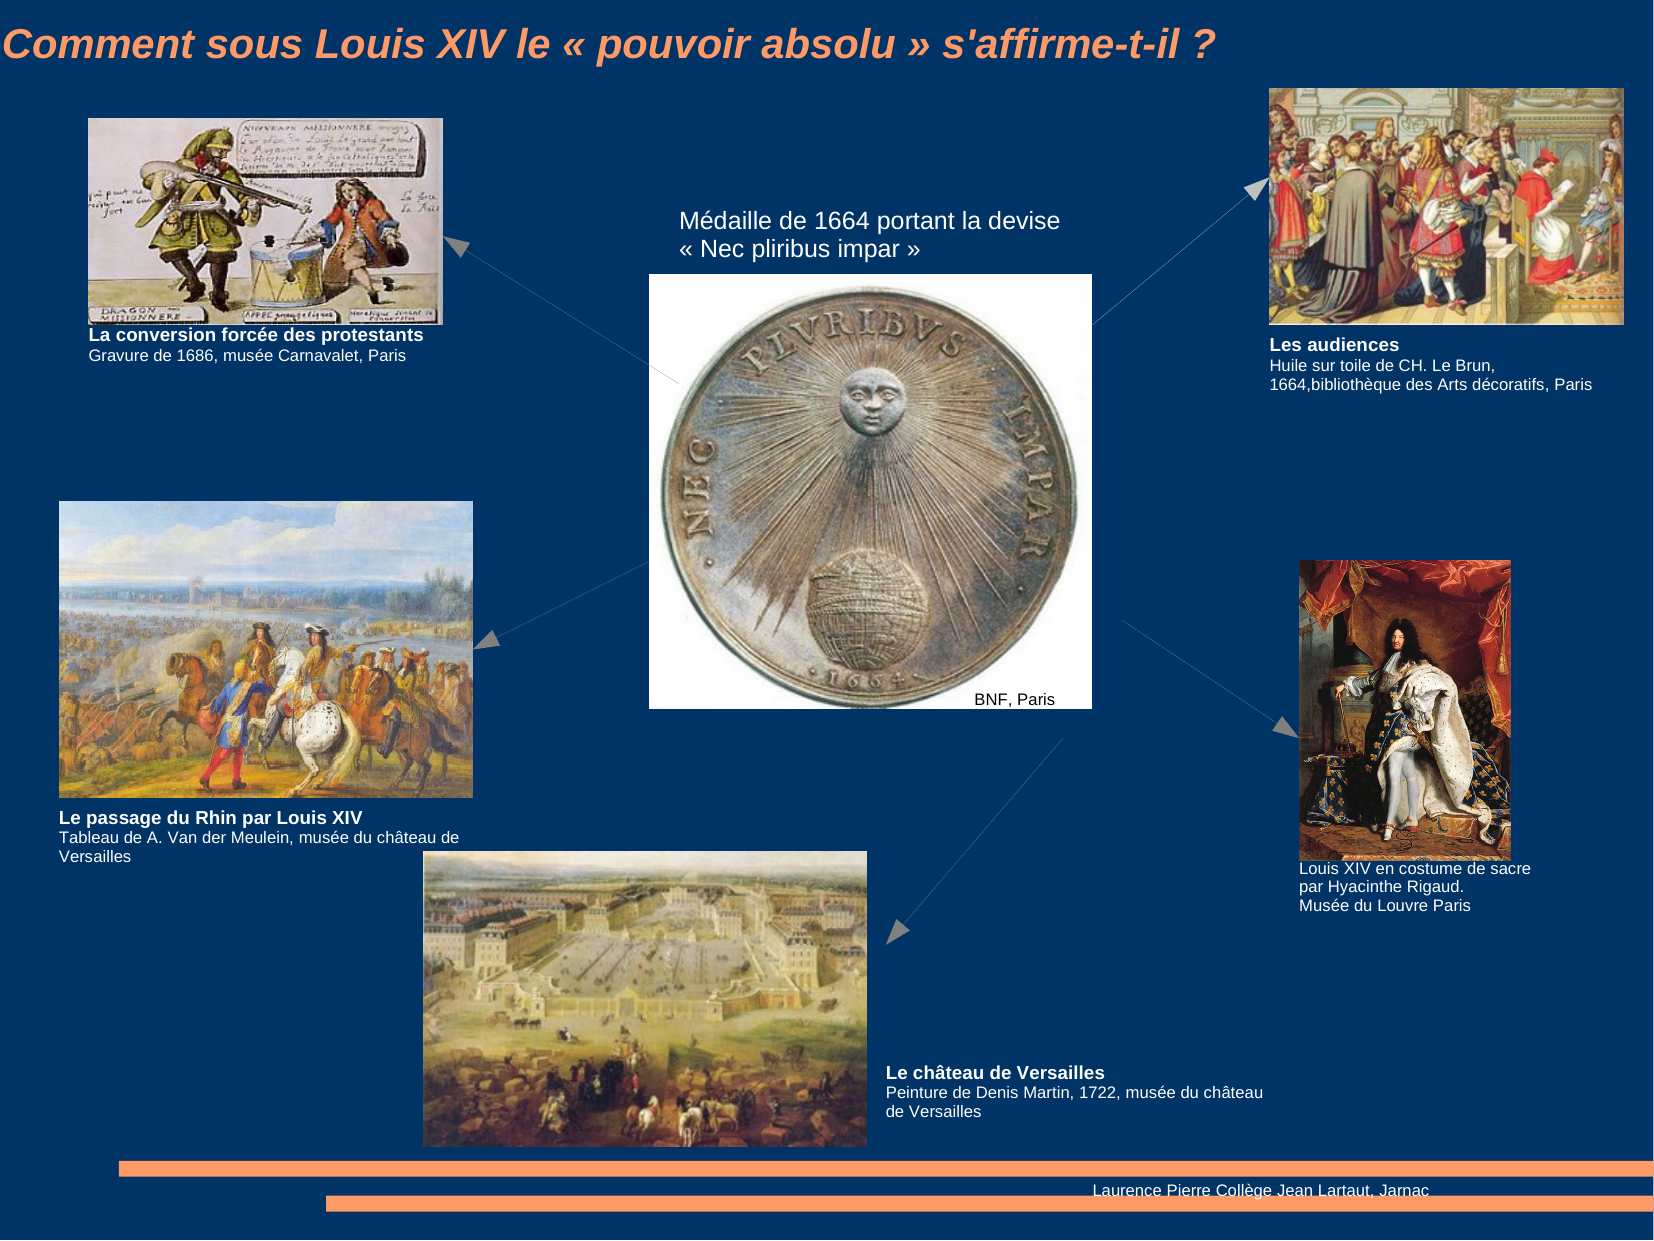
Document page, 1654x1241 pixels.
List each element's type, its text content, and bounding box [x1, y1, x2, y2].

text_box Laurence Pierre Collège Jean Lartaut, Jarnac [1092, 1181, 1654, 1200]
text_box Les audiences Huile sur toile de CH. Le Brun, 1664,bibliothèque des Arts décoratifs, Paris [1269, 334, 1625, 395]
picture [59, 501, 473, 798]
picture [88, 118, 443, 324]
text_box La conversion forcée des protestants Gravure de 1686, musée Carnavalet, Paris [88, 324, 443, 366]
text_box Louis XIV en costume de sacre par Hyacinthe Rigaud. Musée du Louvre Paris [1299, 858, 1536, 916]
text_box Médaille de 1664 portant la devise « Nec pliribus impar » [679, 206, 1063, 263]
text_box BNF, Paris [974, 671, 1093, 709]
picture [649, 274, 1092, 709]
text_box Le château de Versailles Peinture de Denis Martin, 1722, musée du château de Versailles [885, 1062, 1270, 1123]
picture [1269, 88, 1624, 325]
title Comment sous Louis XIV le « pouvoir absolu » s'affirme-t-il ? [1, 0, 1447, 148]
picture [1299, 560, 1511, 858]
text_box Le passage du Rhin par Louis XIV Tableau de A. Van der Meulein, musée du château de Versailles [59, 807, 473, 868]
picture [423, 851, 867, 1147]
